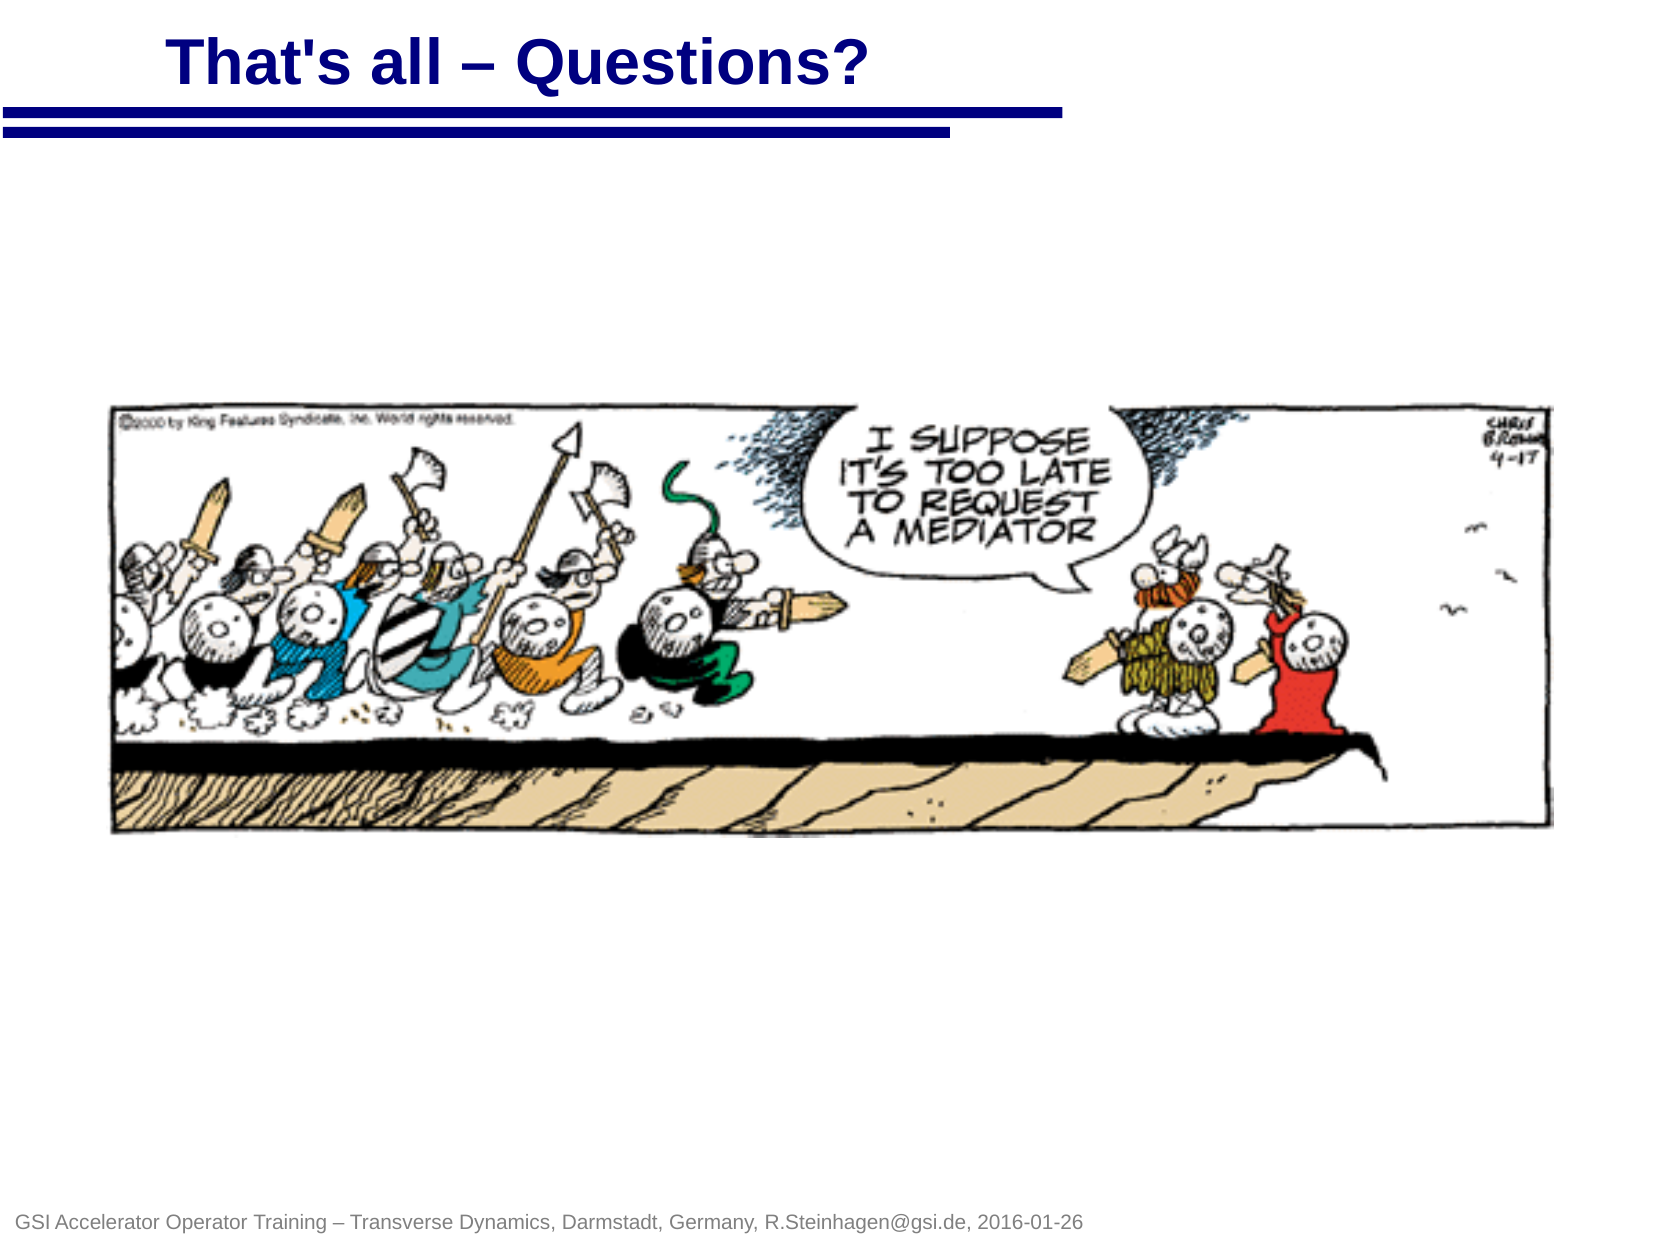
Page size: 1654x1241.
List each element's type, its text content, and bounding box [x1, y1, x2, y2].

picture [106, 401, 1554, 838]
title That's all – Questions? [165, 0, 1323, 124]
